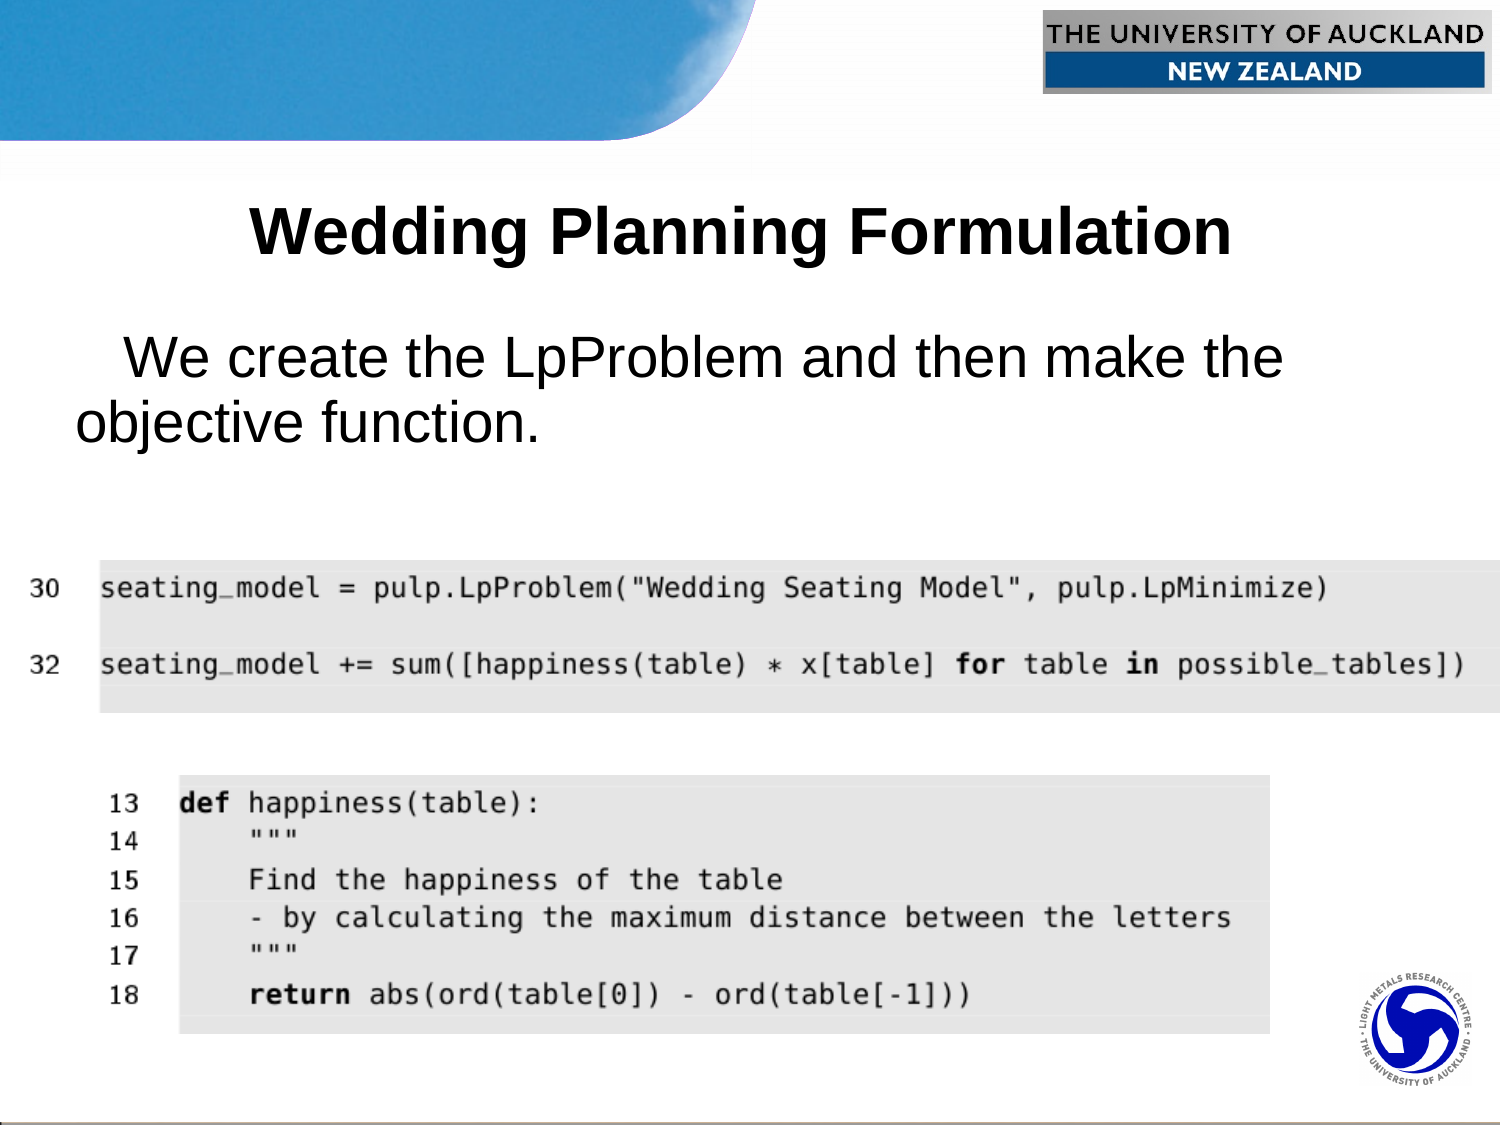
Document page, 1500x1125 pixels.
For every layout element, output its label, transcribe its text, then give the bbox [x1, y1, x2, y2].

picture [77, 775, 1270, 1034]
picture [0, 0, 1500, 181]
list We create the LpProblem and then make the objective function. [75, 713, 1426, 1053]
picture [0, 560, 1500, 713]
list We create the LpProblem and then make the objective function. [75, 324, 1426, 560]
picture [1359, 972, 1472, 1086]
title Wedding Planning Formulation [67, 174, 1418, 288]
